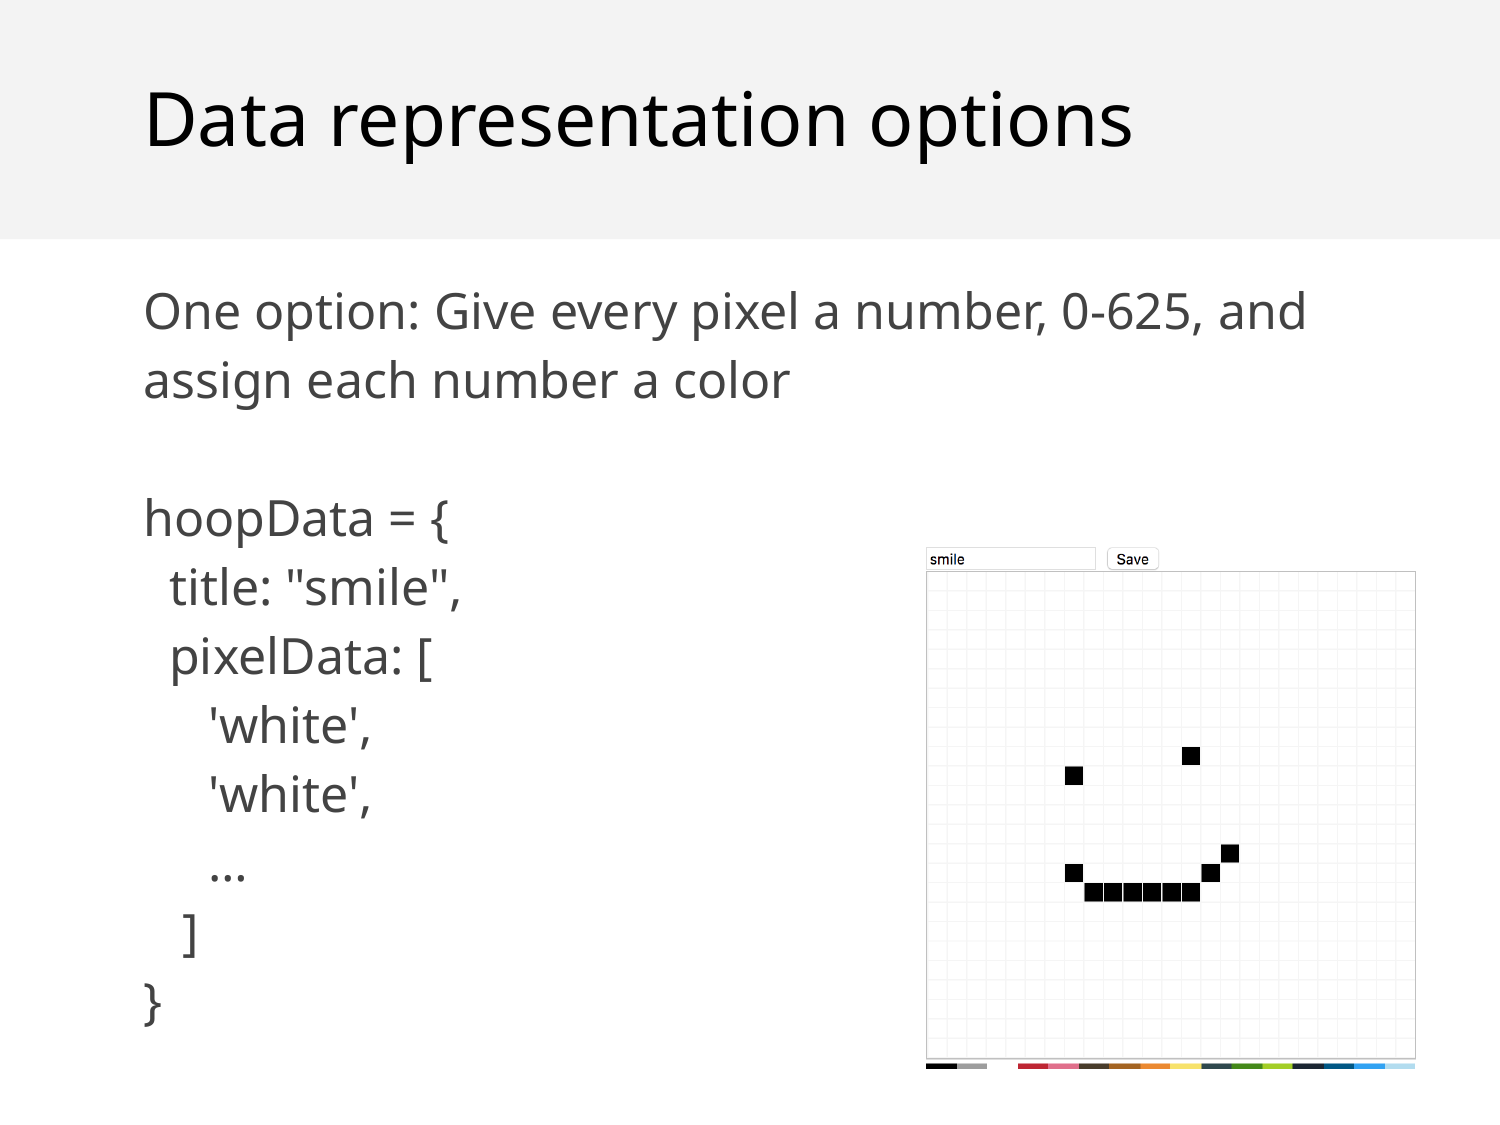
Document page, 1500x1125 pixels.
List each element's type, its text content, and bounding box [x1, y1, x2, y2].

list One option: Give every pixel a number, 0-625, and assign each number a color hoopData = { title: "smile", pixelData: [ 'white', 'white', … ] } [128, 255, 1372, 1004]
title Data representation options [128, 56, 1372, 183]
picture [919, 545, 1421, 1069]
